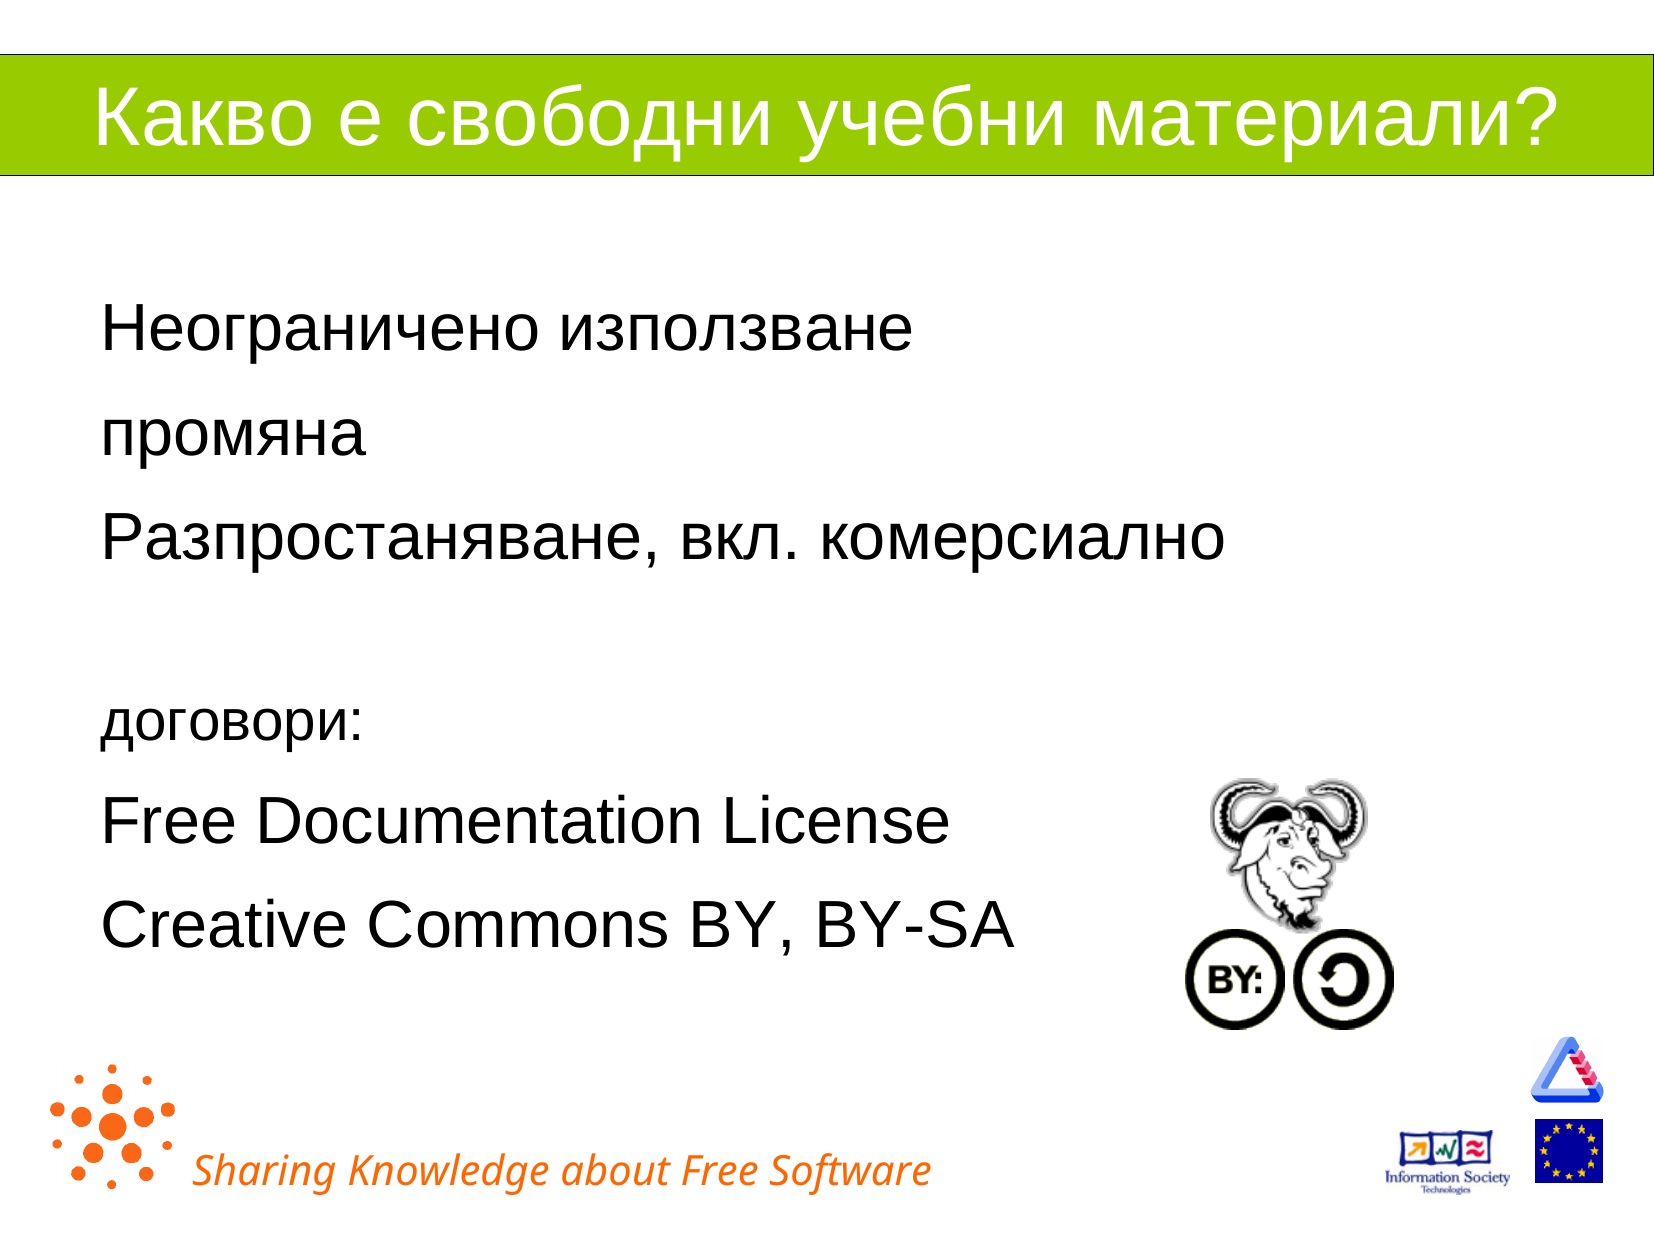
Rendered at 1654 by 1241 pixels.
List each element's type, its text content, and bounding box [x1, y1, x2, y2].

picture [50, 1064, 175, 1189]
picture [1535, 1119, 1603, 1183]
list Неограничено използване промяна Разпростаняване, вкл. комерсиално договори: Free Documentation License Creative Commons BY, BY-SA [82, 290, 1571, 1109]
picture [1185, 774, 1394, 1030]
title Какво е свободни учебни материали? [82, 60, 1571, 174]
picture [1385, 1130, 1510, 1195]
picture [1571, 1036, 1604, 1104]
